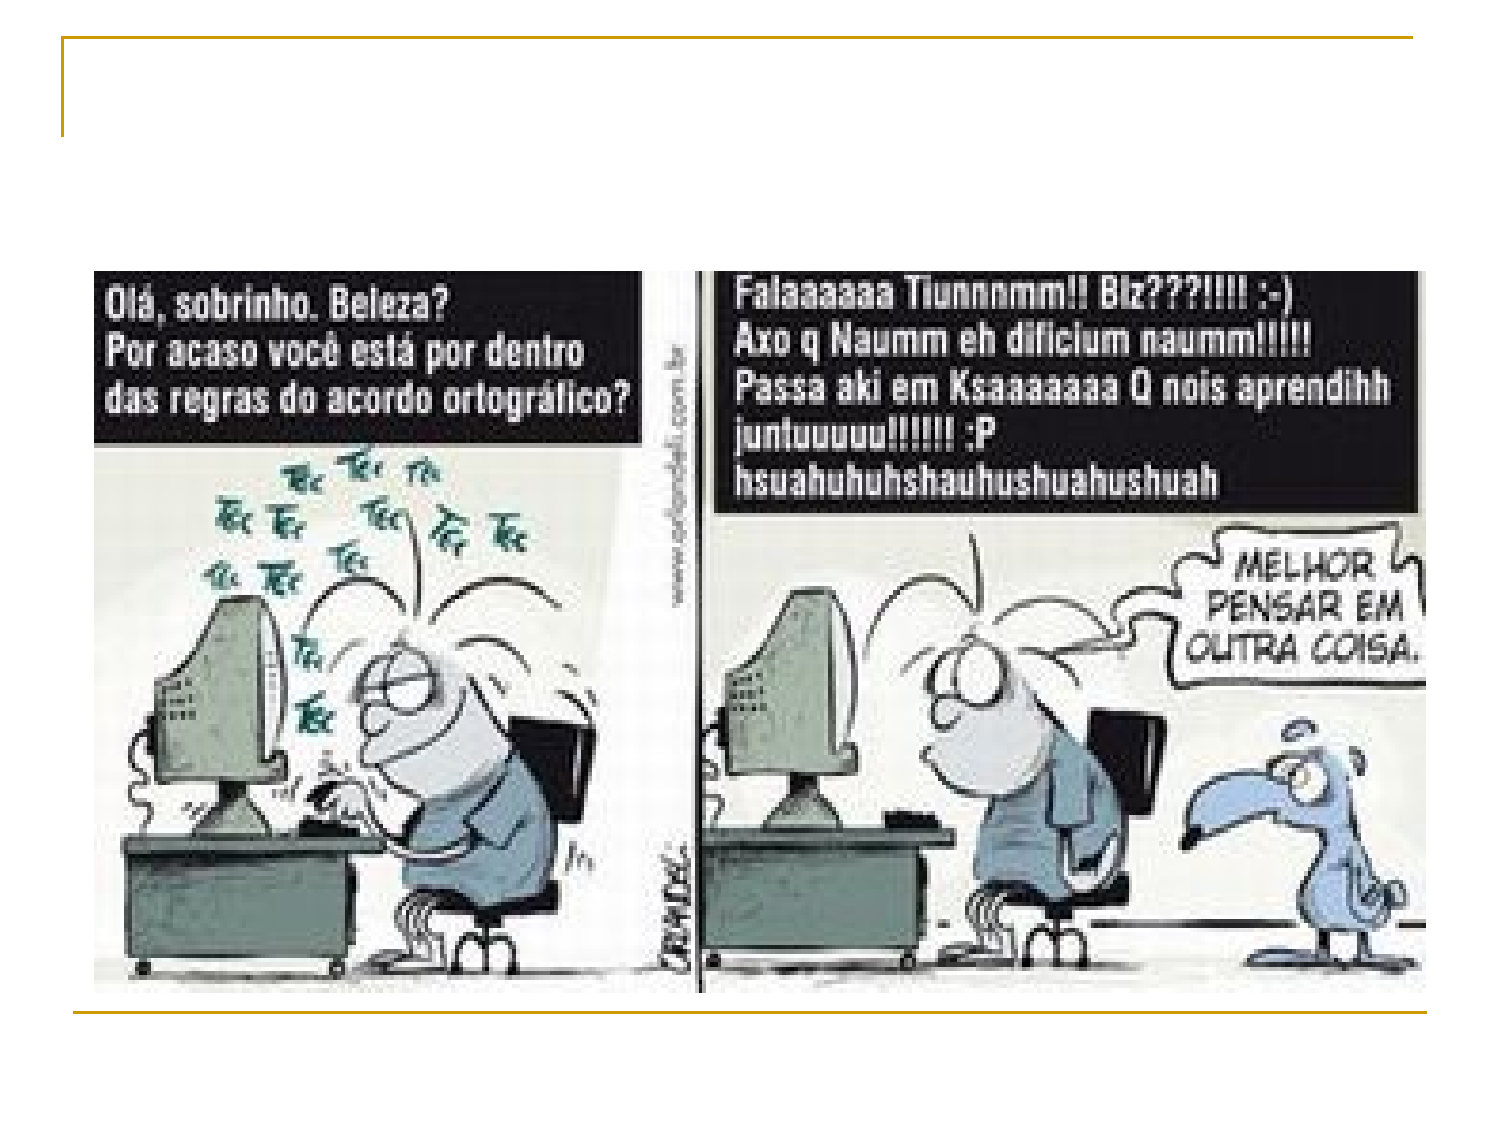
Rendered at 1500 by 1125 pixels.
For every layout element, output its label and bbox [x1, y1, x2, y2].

picture [94, 271, 1426, 993]
